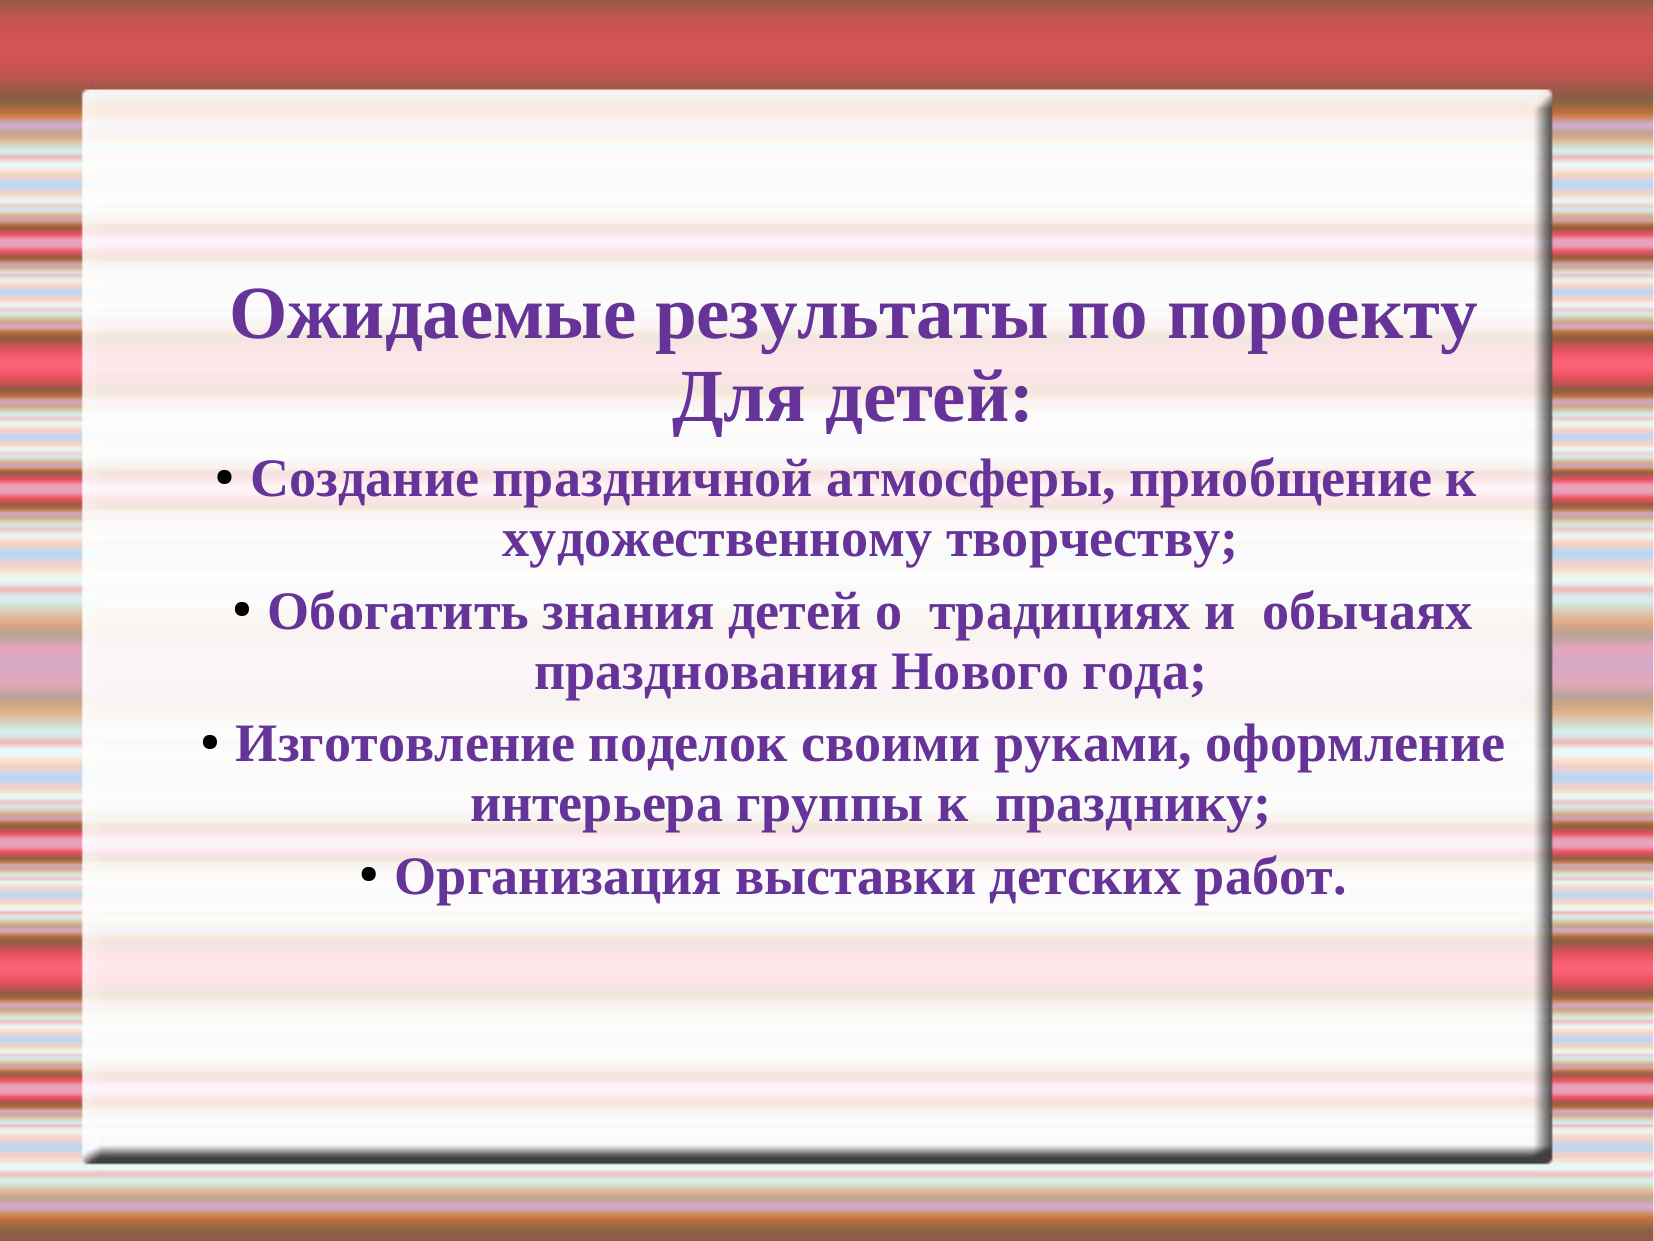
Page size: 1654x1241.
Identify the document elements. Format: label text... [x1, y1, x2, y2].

picture [0, 0, 1654, 1241]
subtitle Ожидаемые результаты по пороекту Для детей: Создание праздничной атмосферы, приобщение к художественному творчеству; Обогатить знания детей о традициях и обычаях празднования Нового года; Изготовление поделок своими руками, оформление интерьера группы к празднику; Организация выставки детских работ. [147, 147, 1560, 1165]
